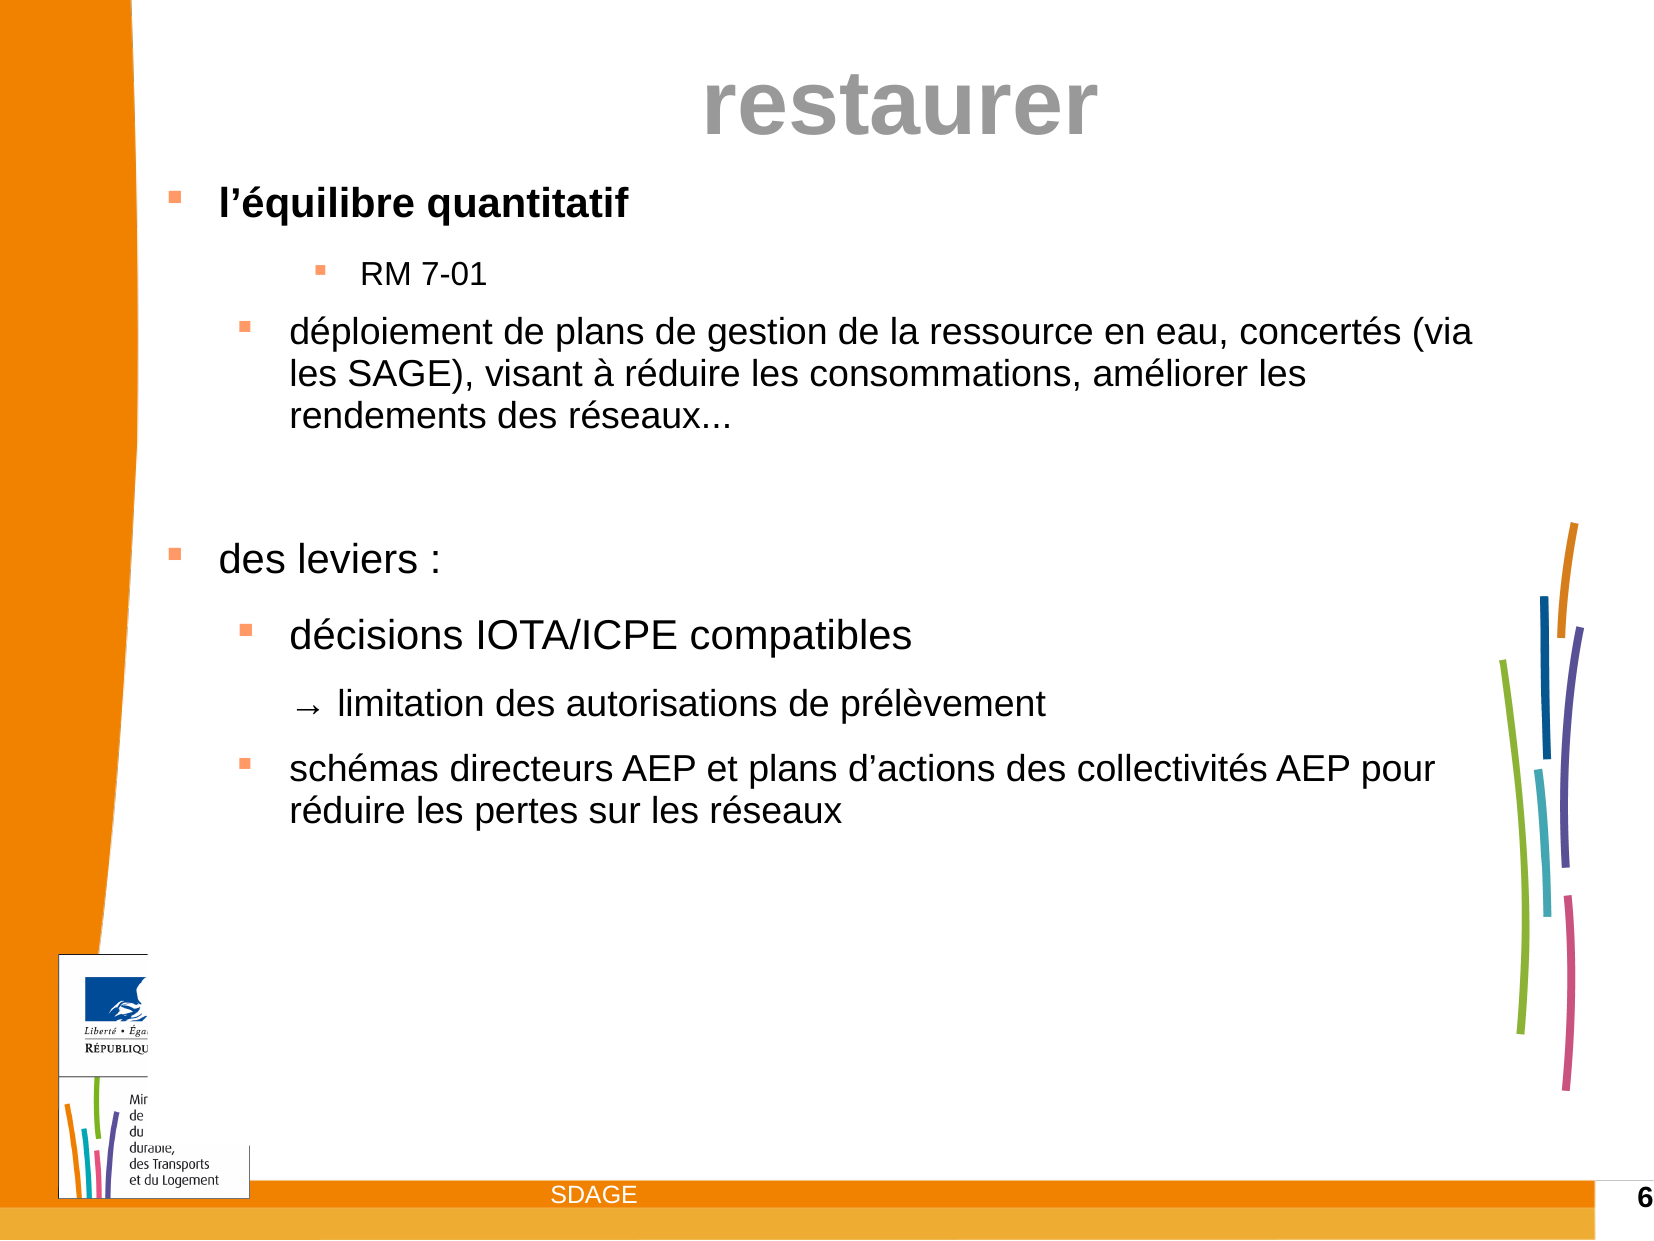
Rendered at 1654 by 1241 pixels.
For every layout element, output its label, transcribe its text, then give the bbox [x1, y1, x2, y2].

list l’équilibre quantitatif RM 7-01 déploiement de plans de gestion de la ressource en eau, concertés (via les SAGE), visant à réduire les consommations, améliorer les rendements des réseaux... des leviers : décisions IOTA/ICPE compatibles → limitation des autorisations de prélèvement schémas directeurs AEP et plans d’actions des collectivités AEP pour réduire les pertes sur les réseaux [147, 179, 1477, 1146]
picture [0, 0, 1654, 1240]
title restaurer [147, 0, 1654, 206]
